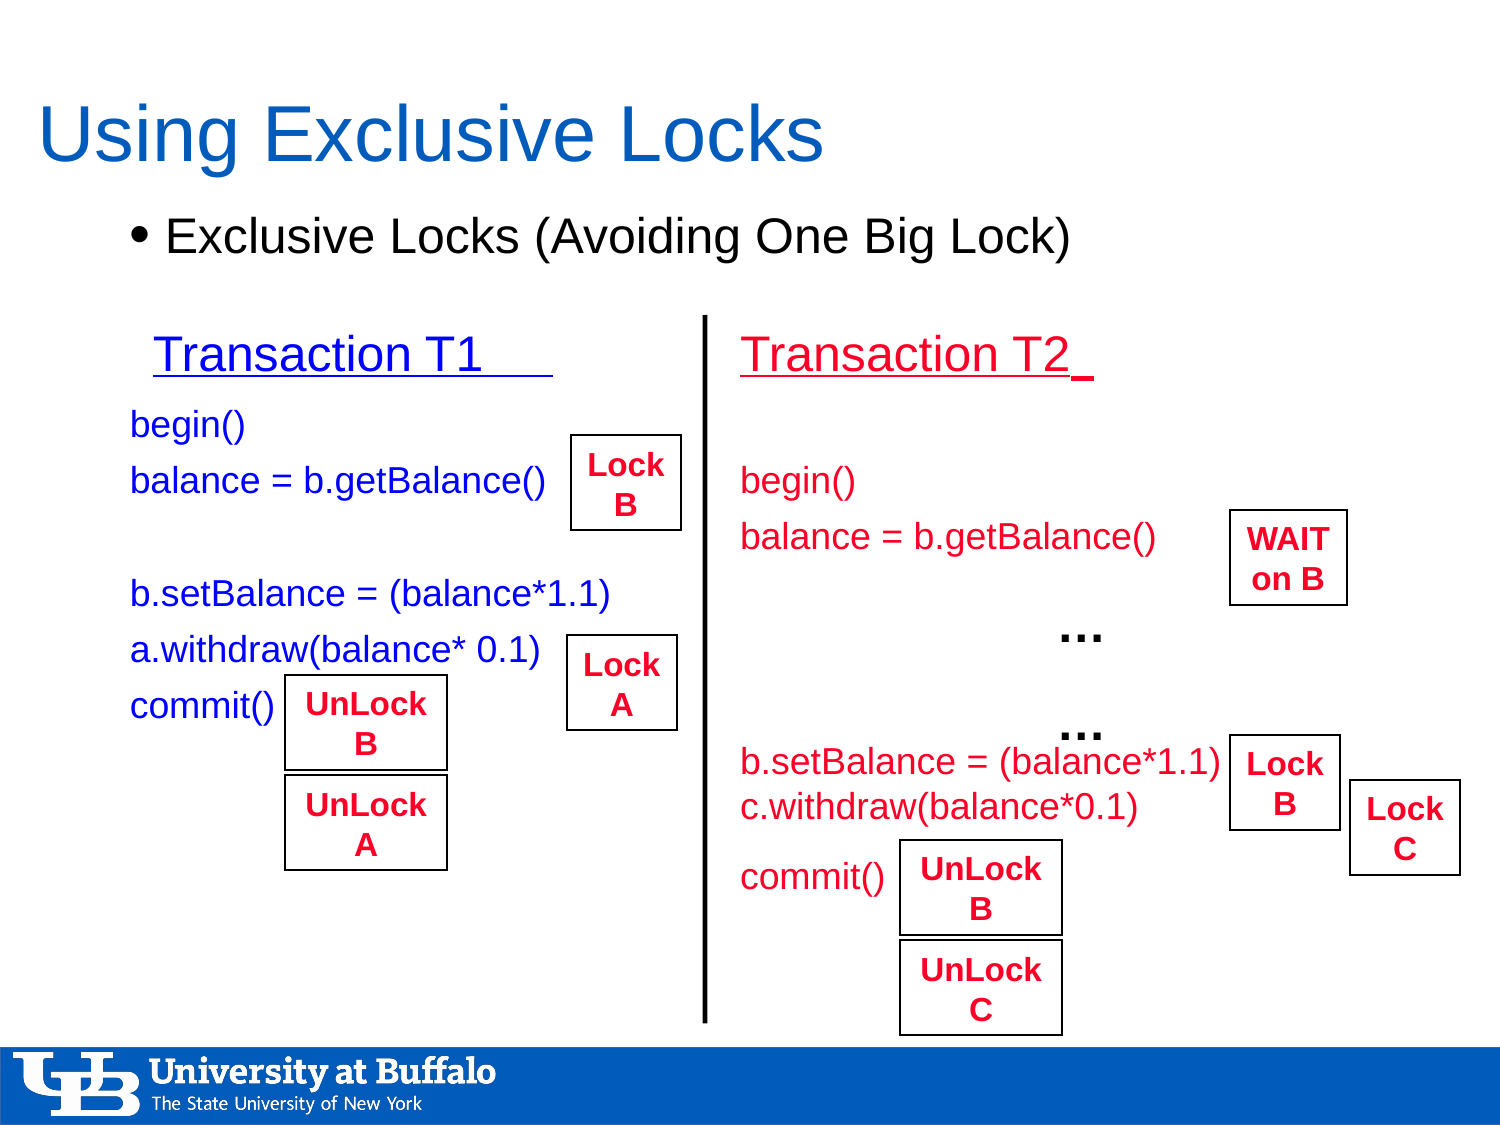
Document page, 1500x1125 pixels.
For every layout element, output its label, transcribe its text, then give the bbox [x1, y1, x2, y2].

picture [13, 1052, 496, 1116]
text_box WAIT on B [1229, 509, 1347, 605]
text_box Lock B [1229, 734, 1341, 830]
text_box UnLock C [899, 940, 1063, 1036]
text_box Lock B [570, 435, 682, 531]
text_box UnLock A [284, 775, 448, 871]
text_box UnLock B [284, 674, 448, 770]
text_box Lock C [1349, 779, 1461, 875]
text_box Lock A [566, 635, 678, 731]
text_box UnLock B [899, 839, 1063, 935]
text_box … [1041, 585, 1115, 661]
list Exclusive Locks (Avoiding One Big Lock) Transaction T1 Transaction T2 begin() balance = b.getBalance() begin() balance = b.getBalance() b.setBalance = (balance*1.1) a.withdraw(balance* 0.1) commit() b.setBalance = (balance*1.1) c.withdraw(balance*0.1) commit() [114, 195, 1438, 1005]
title Using Exclusive Locks [37, 40, 1388, 228]
text_box … [1041, 683, 1115, 759]
